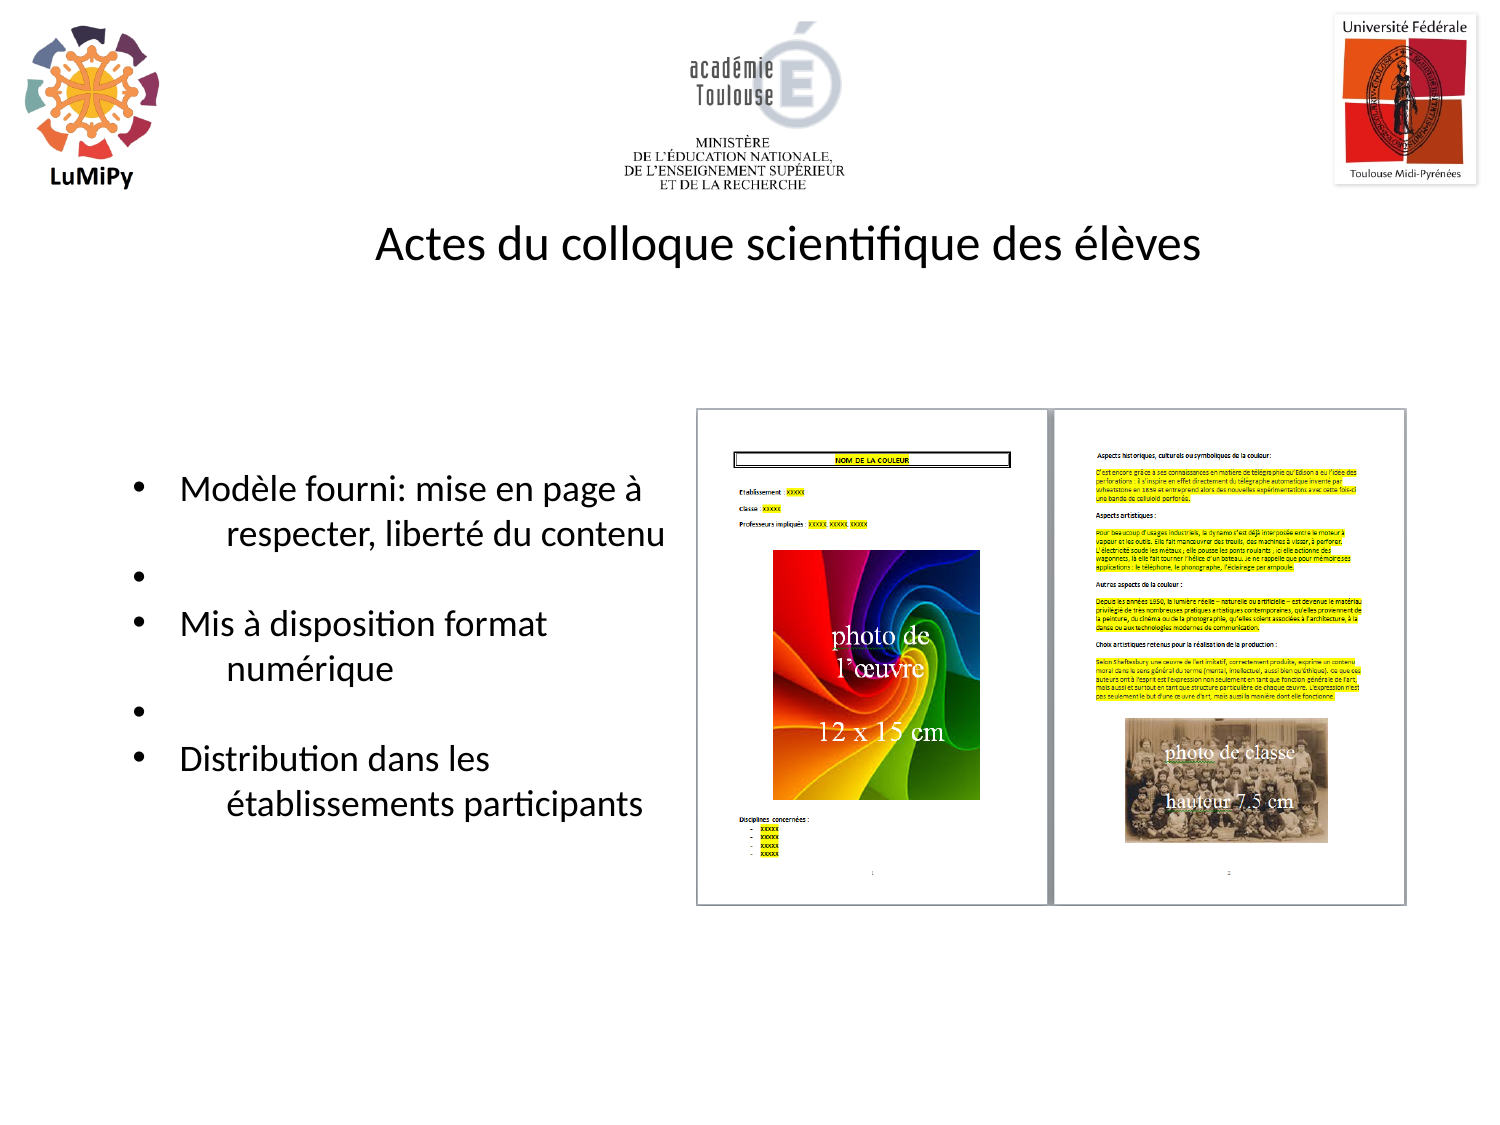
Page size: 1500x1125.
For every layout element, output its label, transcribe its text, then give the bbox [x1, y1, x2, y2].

picture [17, 19, 166, 192]
picture [596, 4, 851, 198]
picture [696, 408, 1407, 906]
text_box Modèle fourni: mise en page à respecter, liberté du contenu Mis à disposition format numérique Distribution dans les établissements participants [117, 456, 699, 835]
text_box Actes du colloque scientifique des élèves [360, 203, 1226, 279]
picture [1328, 8, 1484, 192]
